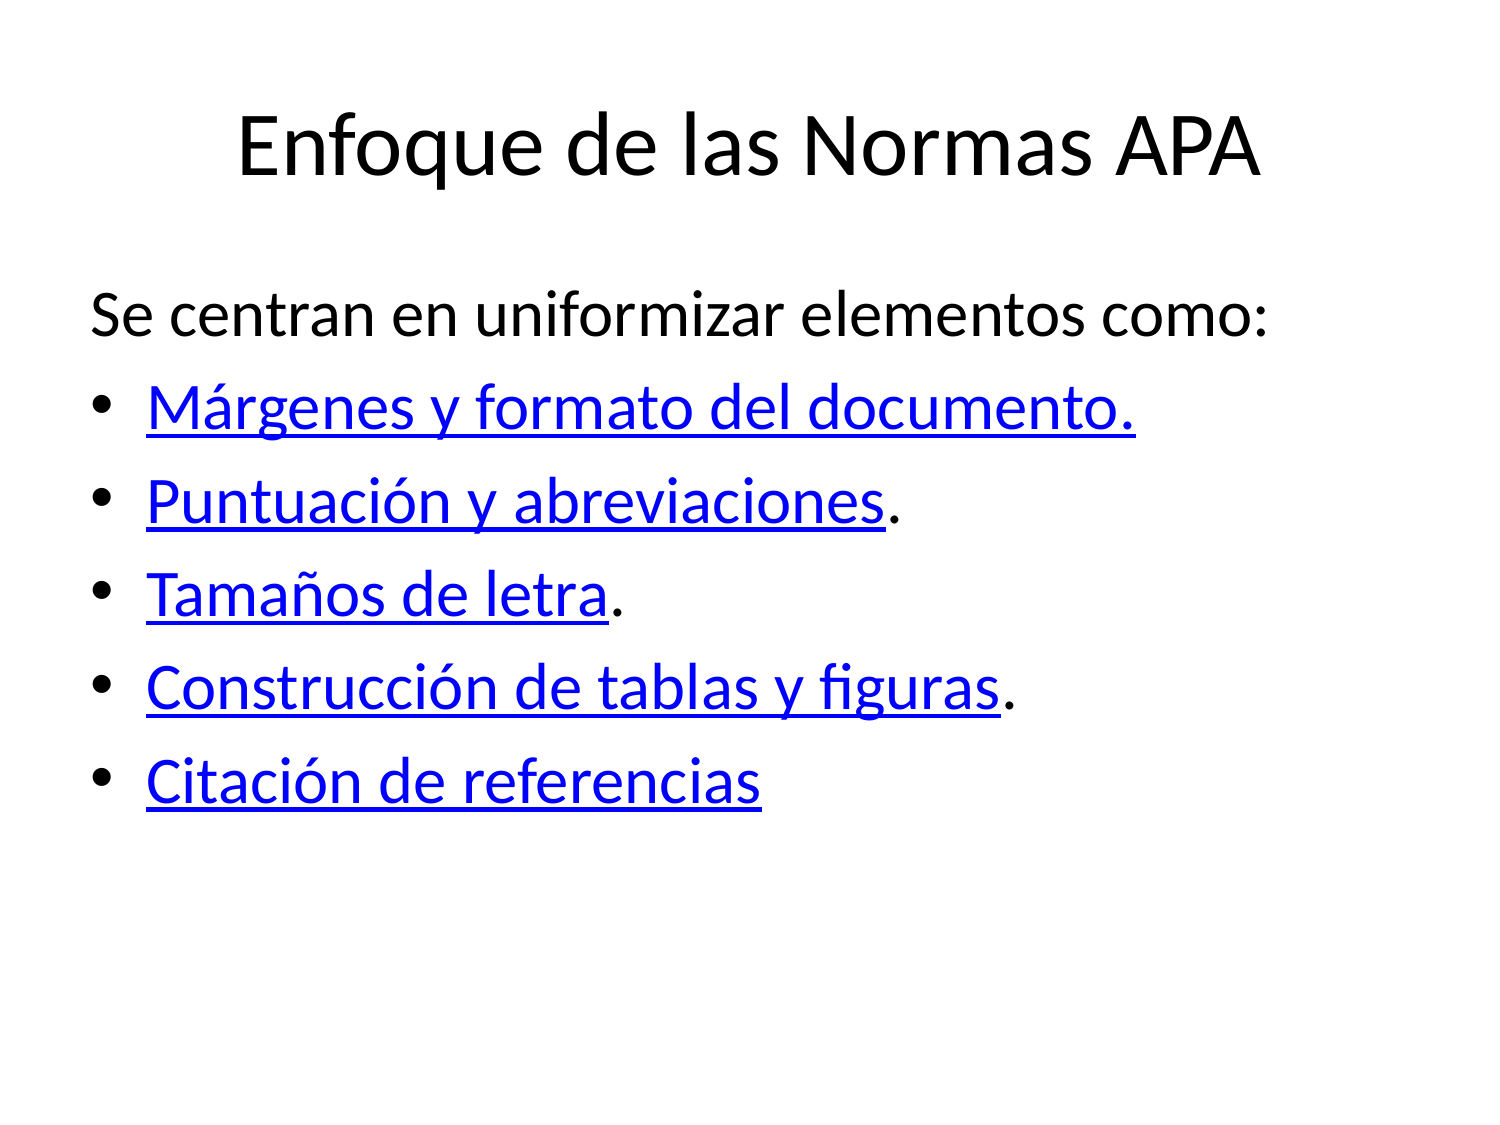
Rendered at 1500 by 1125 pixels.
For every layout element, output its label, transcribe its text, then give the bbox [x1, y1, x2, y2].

text_box Se centran en uniformizar elementos como: Márgenes y formato del documento. Puntuación y abreviaciones. Tamaños de letra. Construcción de tablas y figuras. Citación de referencias [75, 262, 1425, 1005]
text_box Enfoque de las Normas APA [75, 45, 1425, 233]
